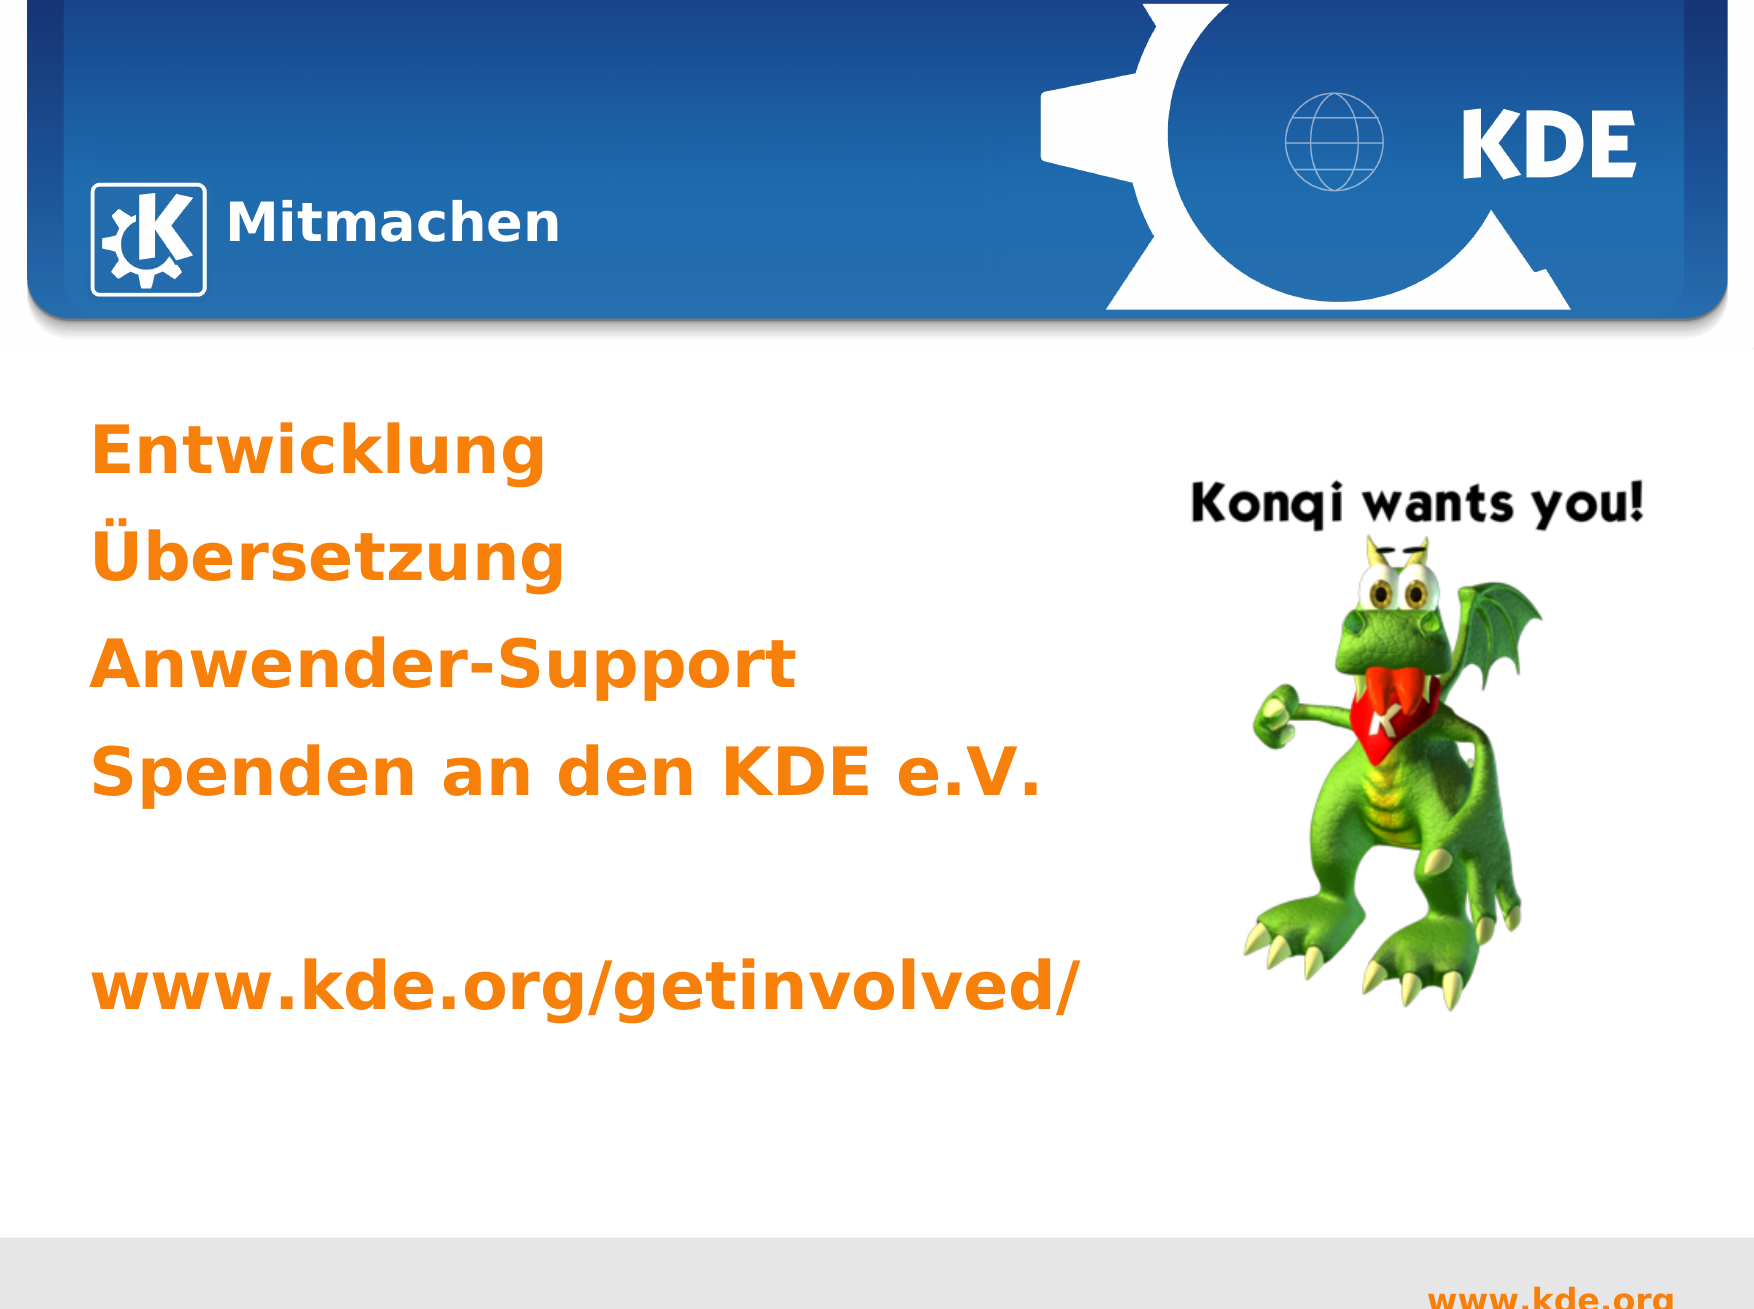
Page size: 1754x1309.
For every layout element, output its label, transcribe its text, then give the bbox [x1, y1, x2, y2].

picture [1181, 472, 1650, 1020]
picture [0, 0, 1754, 349]
title Mitmachen [225, 188, 1126, 258]
list Entwicklung Übersetzung Anwender-Support Spenden an den KDE e.V. www.kde.org/getinvolved/ [71, 411, 1152, 1148]
